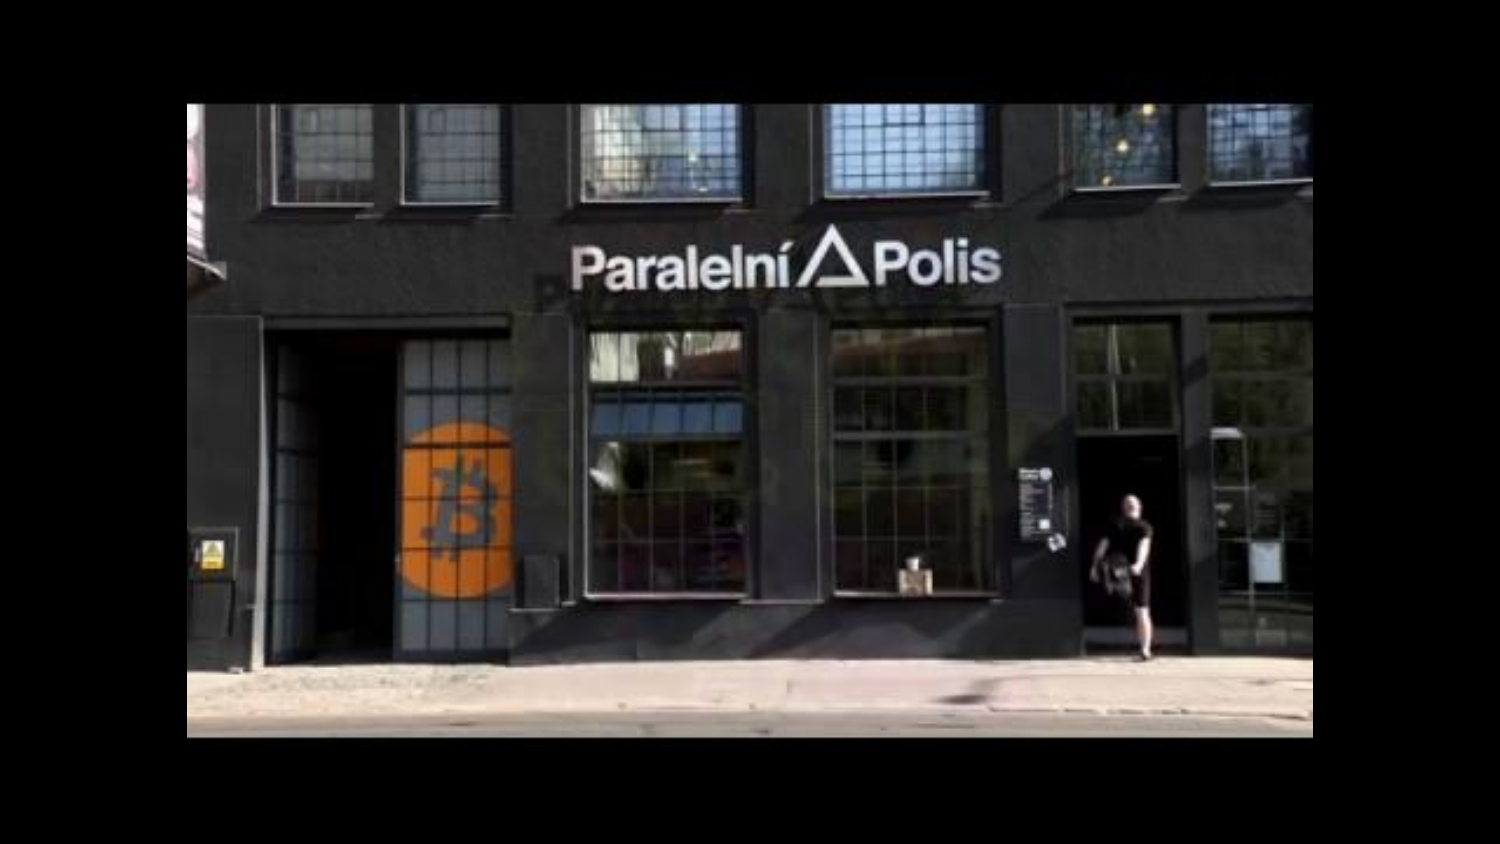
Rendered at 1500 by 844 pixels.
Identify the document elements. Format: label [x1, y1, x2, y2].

picture [187, 0, 1313, 844]
